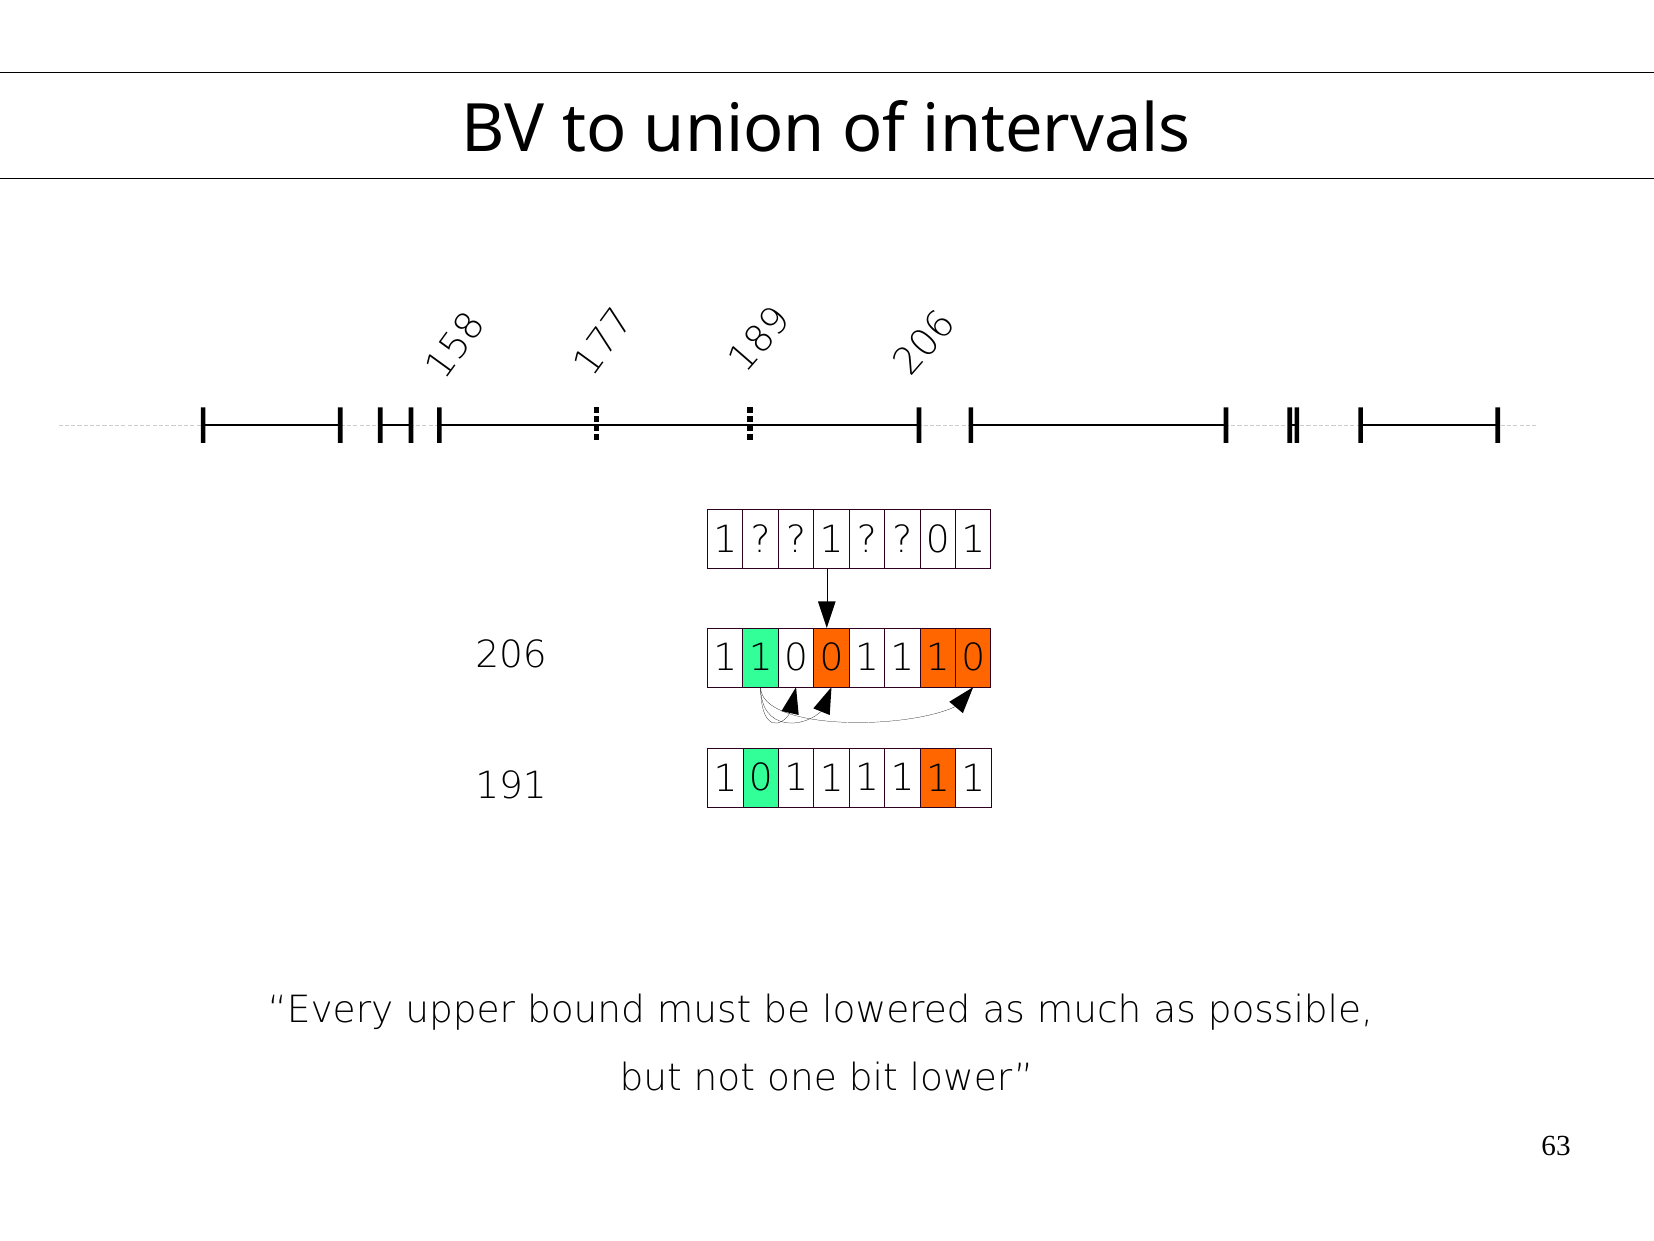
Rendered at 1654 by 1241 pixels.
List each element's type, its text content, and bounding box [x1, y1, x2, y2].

text_box 177 [549, 283, 657, 400]
text_box 1 [813, 509, 849, 569]
text_box 189 [704, 281, 815, 397]
text_box 1 [814, 748, 849, 808]
text_box 1 [884, 748, 921, 808]
text_box 191 [460, 756, 562, 815]
text_box 1 [849, 748, 884, 808]
text_box 206 [460, 625, 562, 685]
text_box ? [742, 509, 778, 569]
text_box 1 [778, 748, 814, 808]
text_box 0 [955, 628, 991, 688]
text_box 1 [920, 628, 955, 688]
text_box 1 [955, 509, 991, 569]
text_box ? [778, 509, 813, 569]
text_box 158 [401, 287, 509, 404]
text_box 0 [779, 628, 813, 688]
text_box 0 [920, 509, 955, 569]
text_box 0 [813, 628, 849, 688]
text_box 0 [744, 748, 778, 808]
text_box 1 [742, 628, 779, 688]
text_box 1 [707, 509, 742, 569]
text_box BV to union of intervals [0, 72, 1654, 166]
text_box 1 [884, 628, 920, 688]
text_box ? [849, 509, 884, 569]
text_box “Every upper bound must be lowered as much as possible, but not one bit lower” [148, 980, 1506, 1108]
text_box 1 [707, 628, 742, 688]
text_box ? [884, 509, 920, 569]
text_box 1 [921, 748, 956, 808]
text_box 1 [849, 628, 884, 688]
text_box 206 [869, 285, 980, 400]
text_box 1 [707, 748, 744, 808]
text_box 1 [956, 748, 992, 808]
